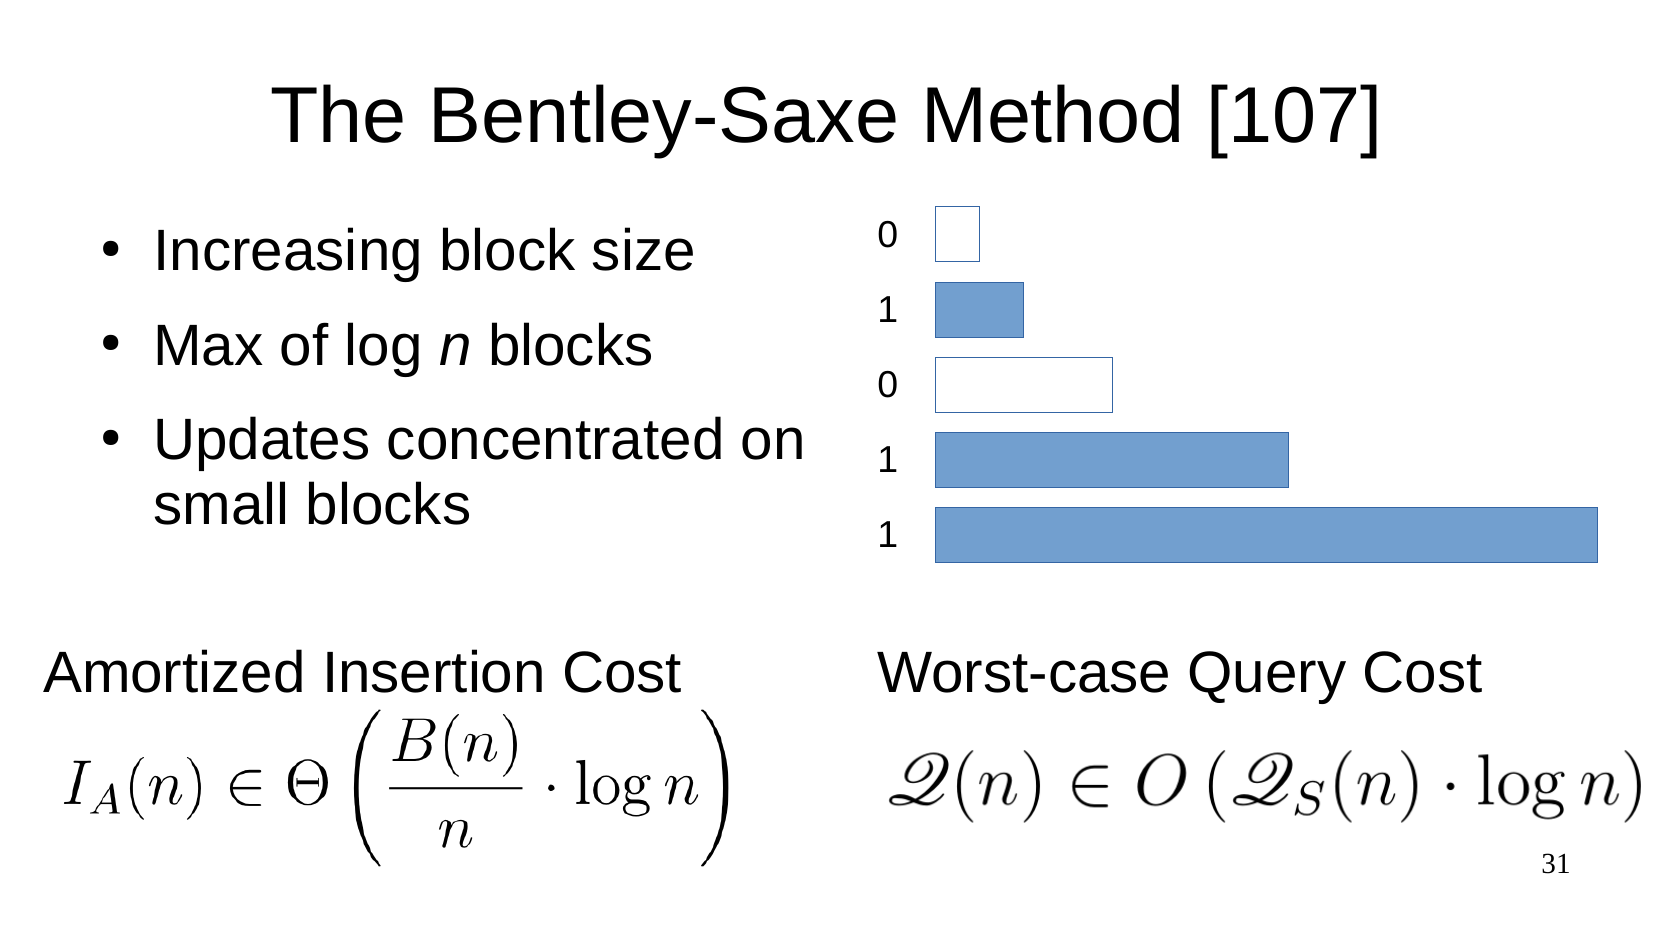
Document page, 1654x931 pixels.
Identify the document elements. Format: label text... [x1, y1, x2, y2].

text_box 0 [862, 205, 913, 263]
text_box 1 [862, 280, 913, 338]
title The Bentley-Saxe Method [107] [82, 37, 1571, 193]
picture [862, 730, 1651, 842]
text_box [935, 432, 1289, 488]
text_box [935, 282, 1024, 338]
text_box [935, 357, 1113, 413]
text_box [935, 507, 1598, 563]
list Increasing block size Max of log n blocks Updates concentrated on small blocks [82, 217, 809, 758]
picture [28, 688, 751, 884]
text_box Amortized Insertion Cost [28, 632, 697, 713]
text_box Worst-case Query Cost [862, 632, 1497, 713]
text_box 0 [862, 355, 913, 413]
text_box 1 [862, 430, 913, 488]
text_box [935, 206, 980, 262]
text_box 1 [862, 505, 913, 563]
